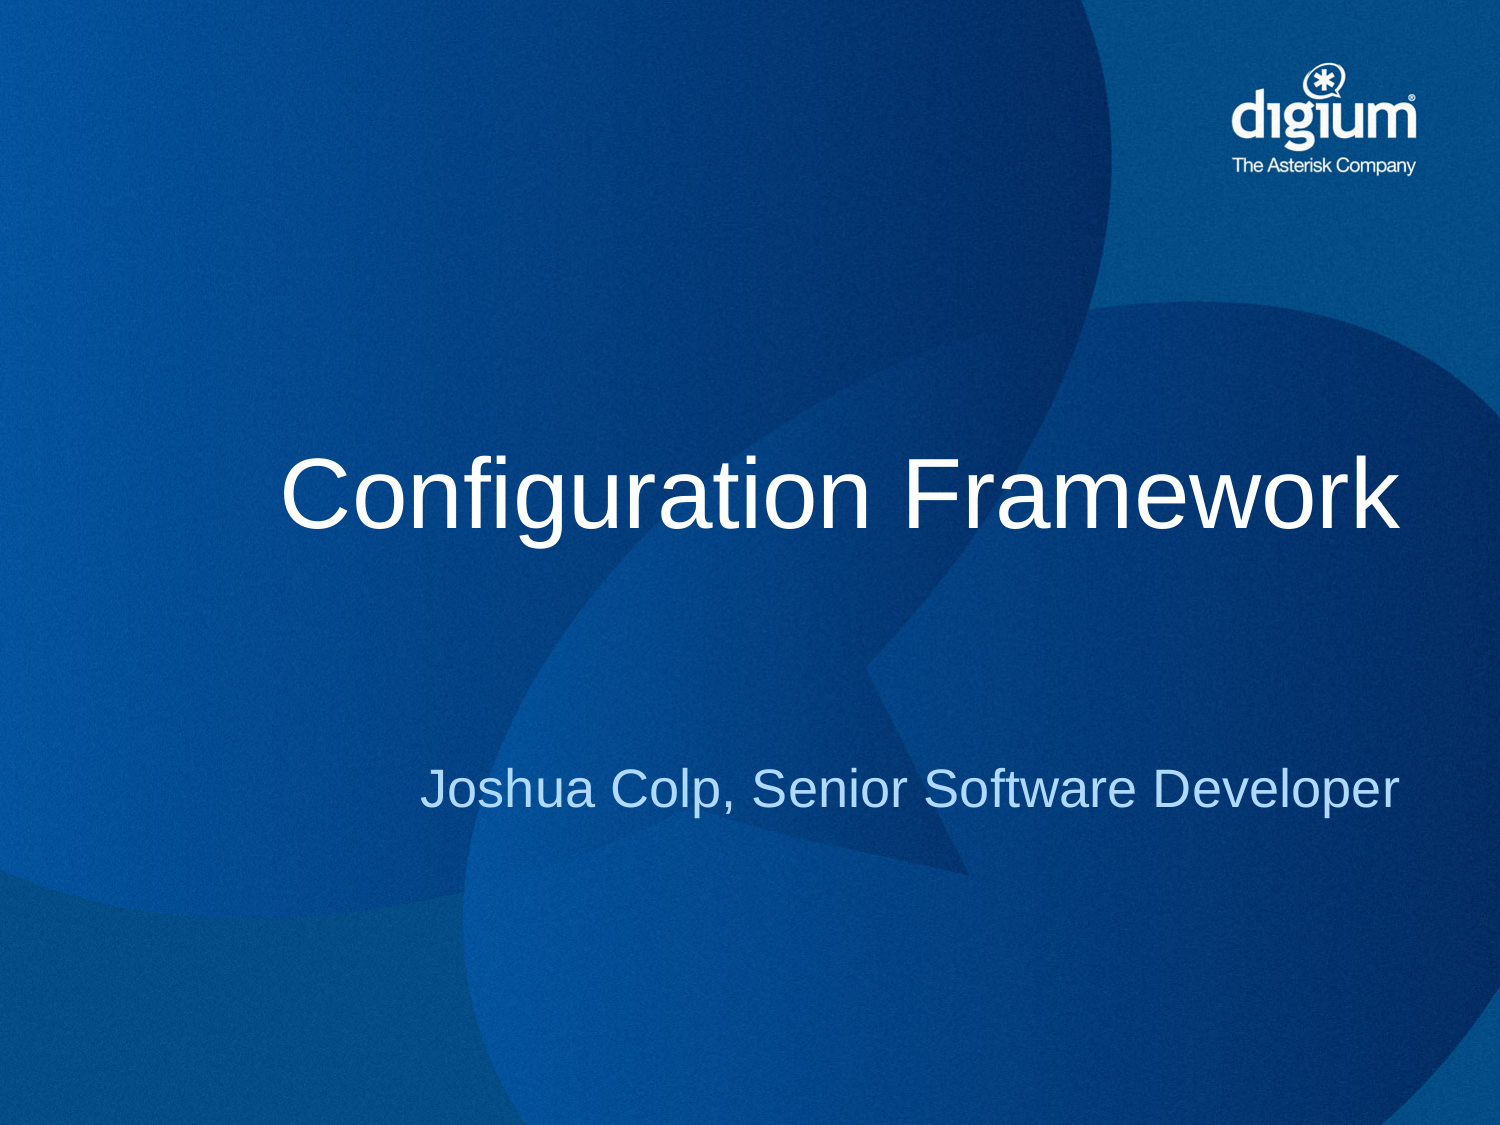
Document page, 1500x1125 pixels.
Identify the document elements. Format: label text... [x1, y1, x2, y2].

title Configuration Framework [201, 442, 1402, 665]
text_box Joshua Colp, Senior Software Developer [204, 758, 1402, 830]
picture [0, 0, 1500, 1125]
